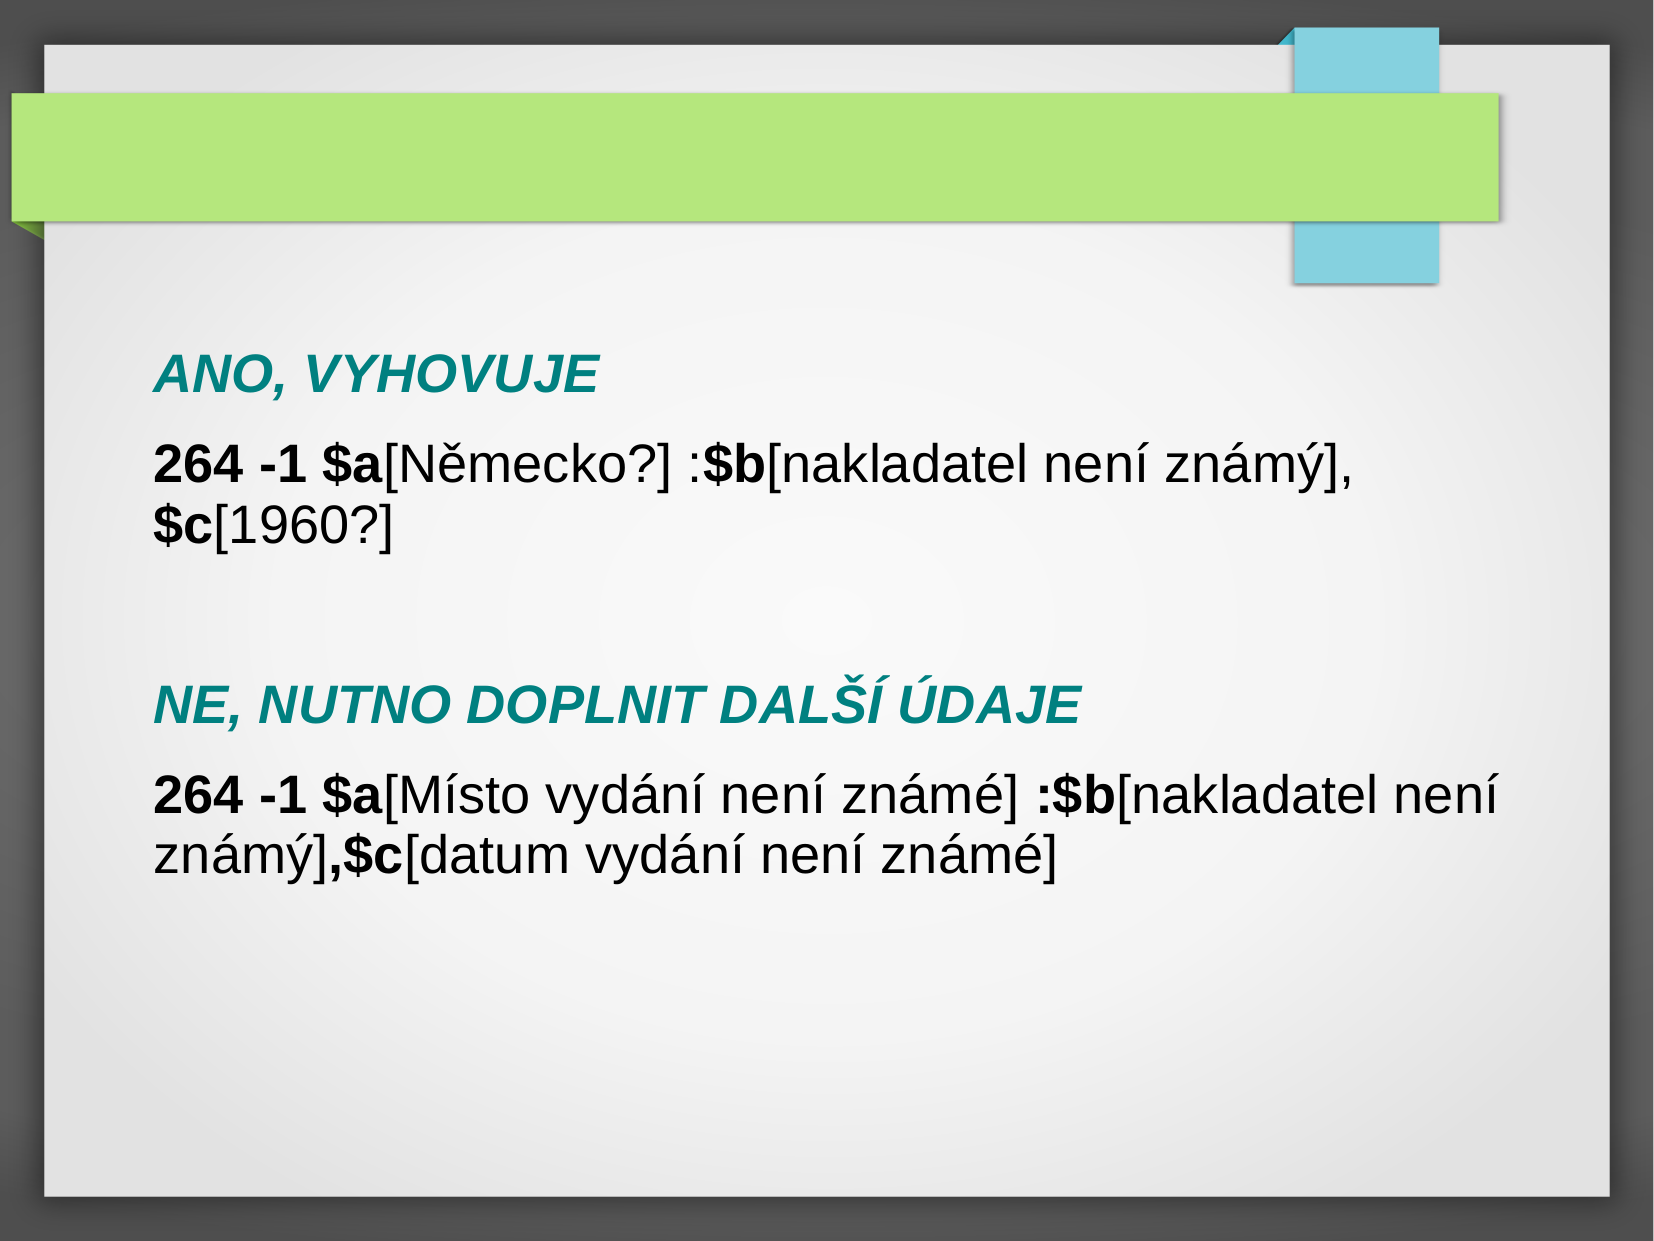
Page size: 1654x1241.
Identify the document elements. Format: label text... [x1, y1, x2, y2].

picture [0, 0, 1654, 1241]
list ANO, VYHOVUJE 264 -1 $a[Německo?] :$b[nakladatel není známý],$c[1960?] NE, NUTNO DOPLNIT DALŠÍ ÚDAJE 264 -1 $a[Místo vydání není známé] :$b[nakladatel není známý],$c[datum vydání není známé] [82, 343, 1538, 1063]
